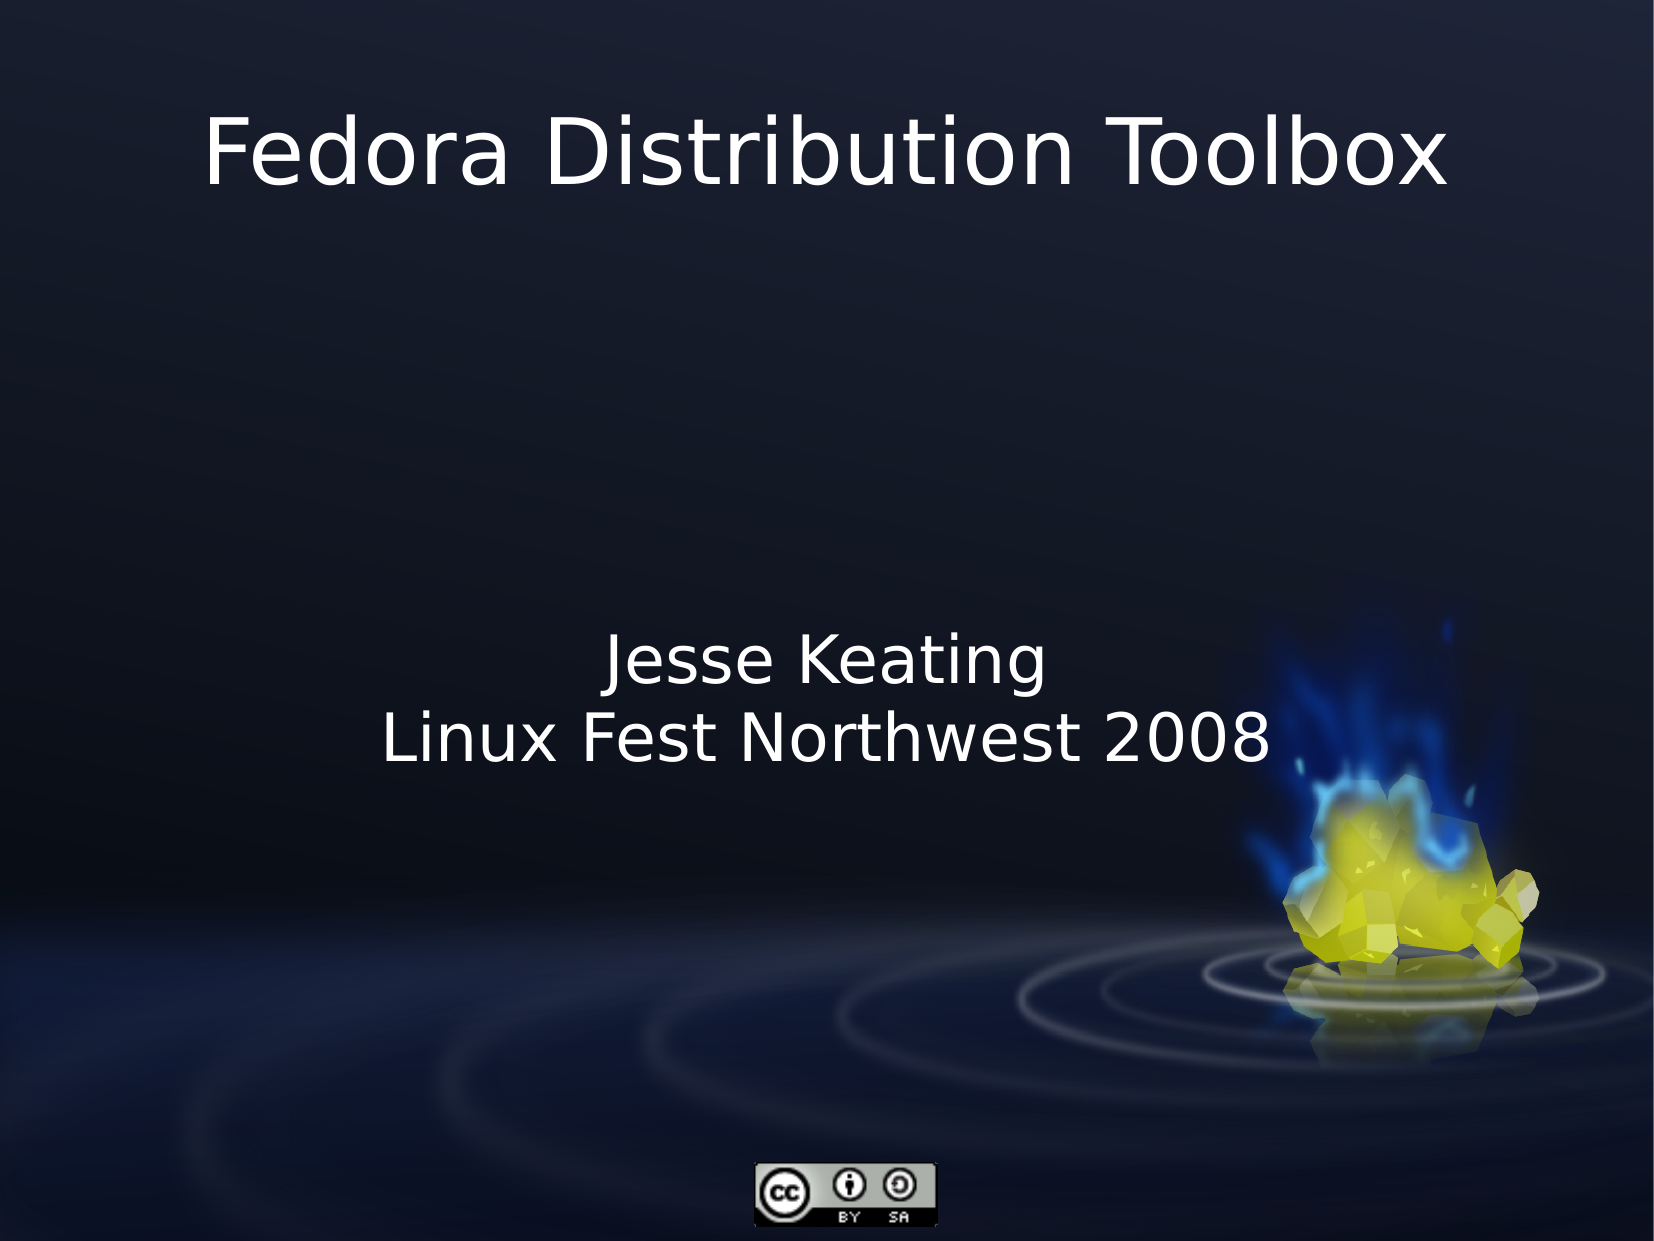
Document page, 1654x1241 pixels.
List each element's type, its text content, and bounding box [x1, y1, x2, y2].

title Fedora Distribution Toolbox [82, 56, 1571, 250]
subtitle Jesse Keating Linux Fest Northwest 2008 [82, 297, 1571, 1102]
picture [0, 0, 1654, 1241]
